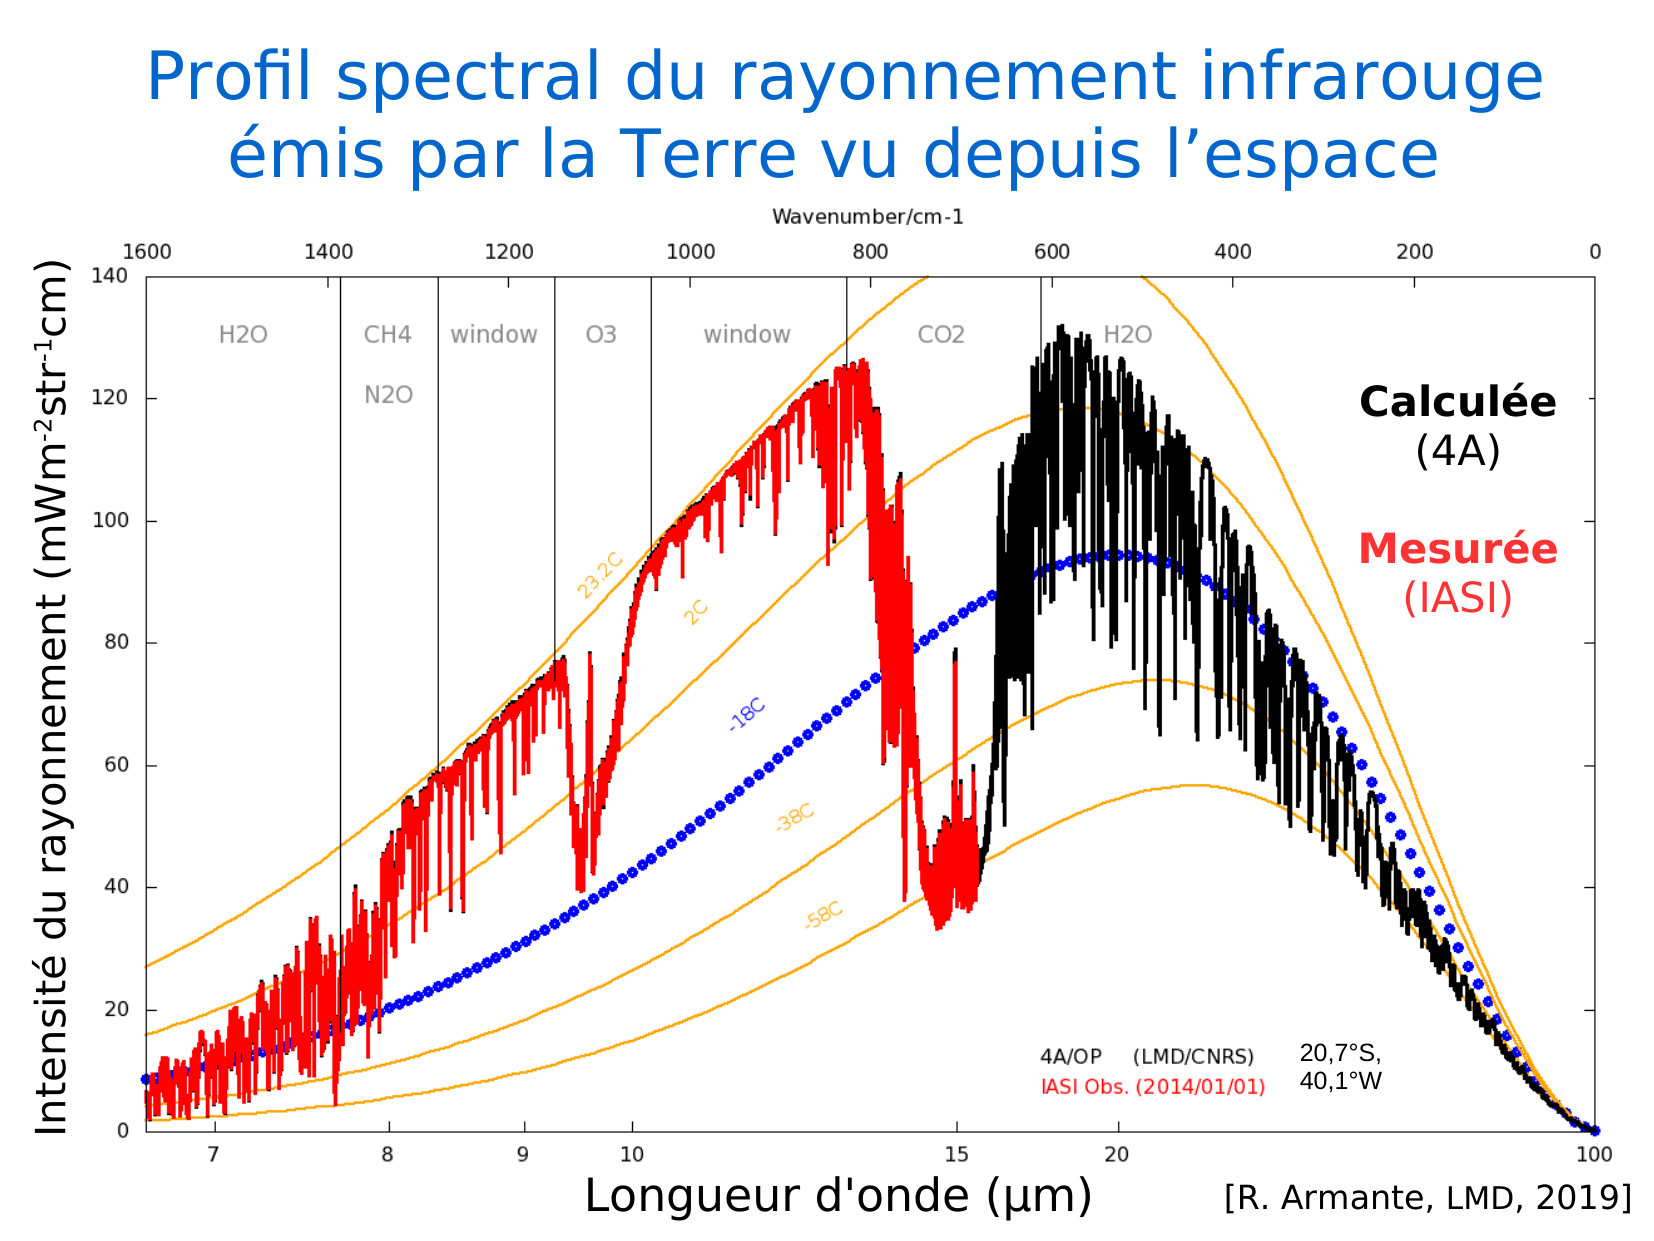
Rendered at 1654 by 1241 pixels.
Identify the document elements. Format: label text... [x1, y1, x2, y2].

text_box Intensité du rayonnement (mWm-2str-1cm) [25, 244, 76, 1152]
text_box 20,7°S, 40,1°W [1284, 1031, 1444, 1105]
picture [33, 205, 1637, 1208]
text_box [R. Armante, LMD, 2019] [1209, 1171, 1654, 1226]
text_box Longueur d'onde (μm) [557, 1167, 1120, 1223]
text_box Calculée (4A) Mesurée (IASI) [1327, 376, 1589, 623]
text_box Profil spectral du rayonnement infrarouge émis par la Terre vu depuis l’espace [58, 29, 1611, 229]
